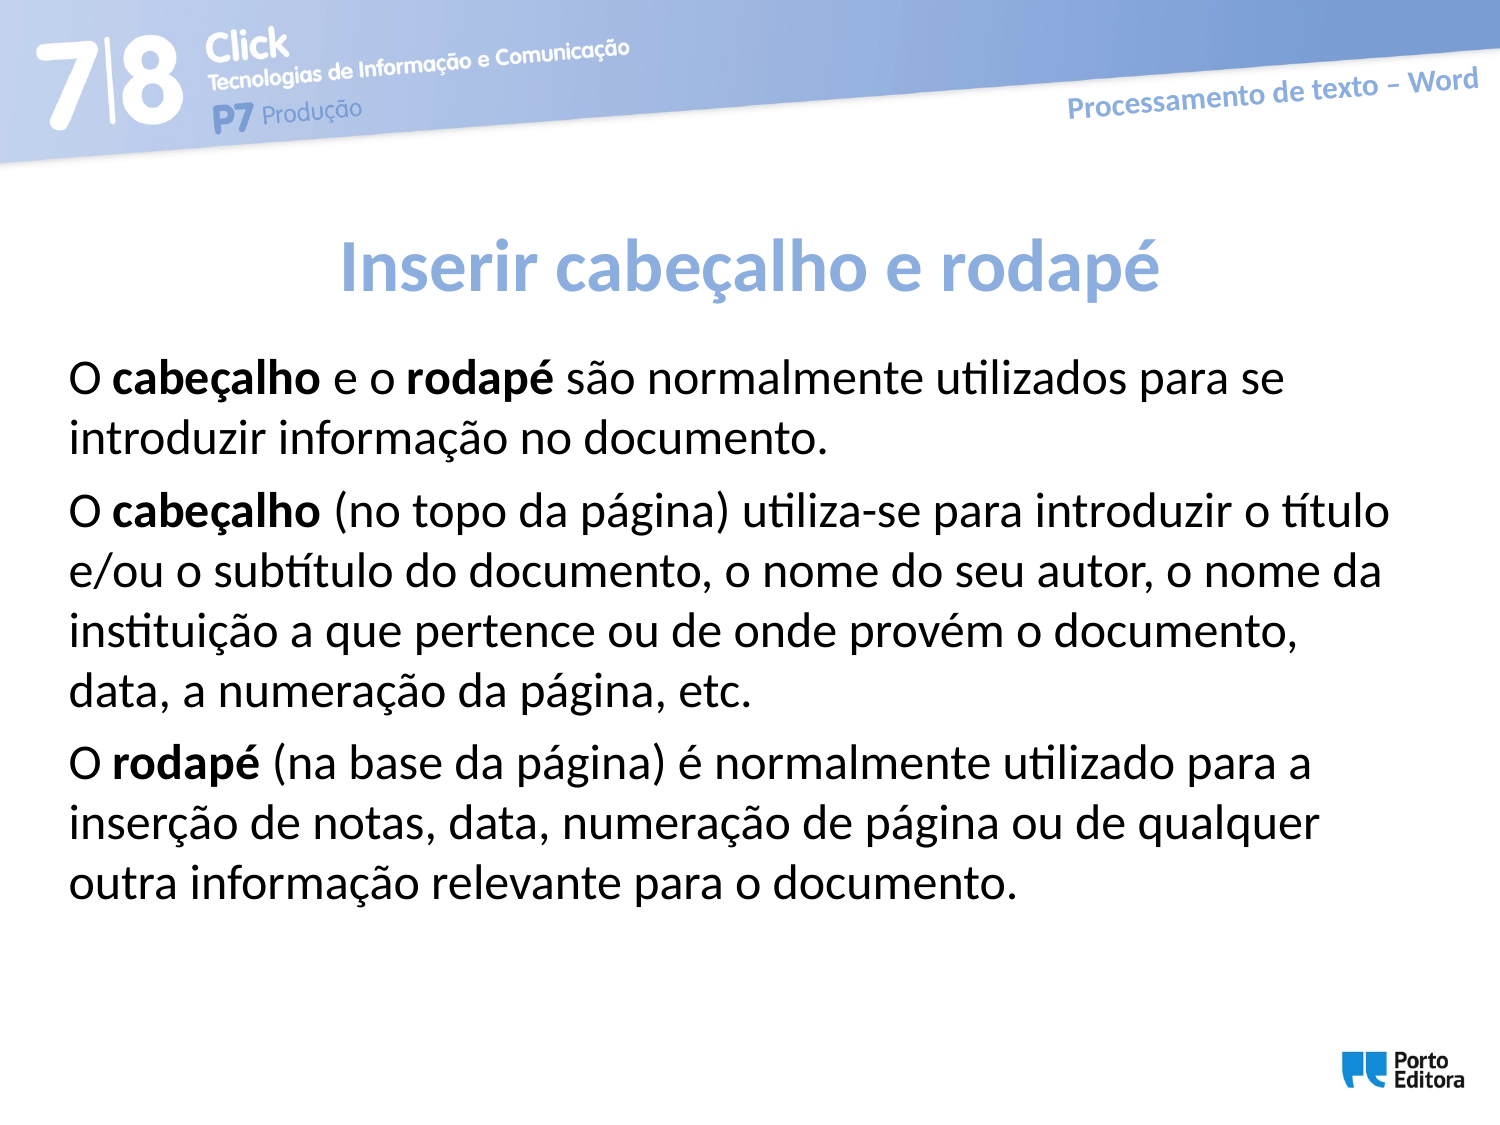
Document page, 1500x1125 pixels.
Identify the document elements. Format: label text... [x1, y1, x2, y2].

picture [0, 0, 1500, 1125]
text_box Processamento de texto – Word [1050, 51, 1500, 186]
text_box O cabeçalho e o rodapé são normalmente utilizados para se introduzir informação no documento. O cabeçalho (no topo da página) utiliza-se para introduzir o título e/ou o subtítulo do documento, o nome do seu autor, o nome da instituição a que pertence ou de onde provém o documento, data, a numeração da página, etc. O rodapé (na base da página) é normalmente utilizado para a inserção de notas, data, numeração de página ou de qualquer outra informação relevante para o documento. [53, 337, 1415, 923]
text_box Inserir cabeçalho e rodapé [25, 218, 1477, 316]
